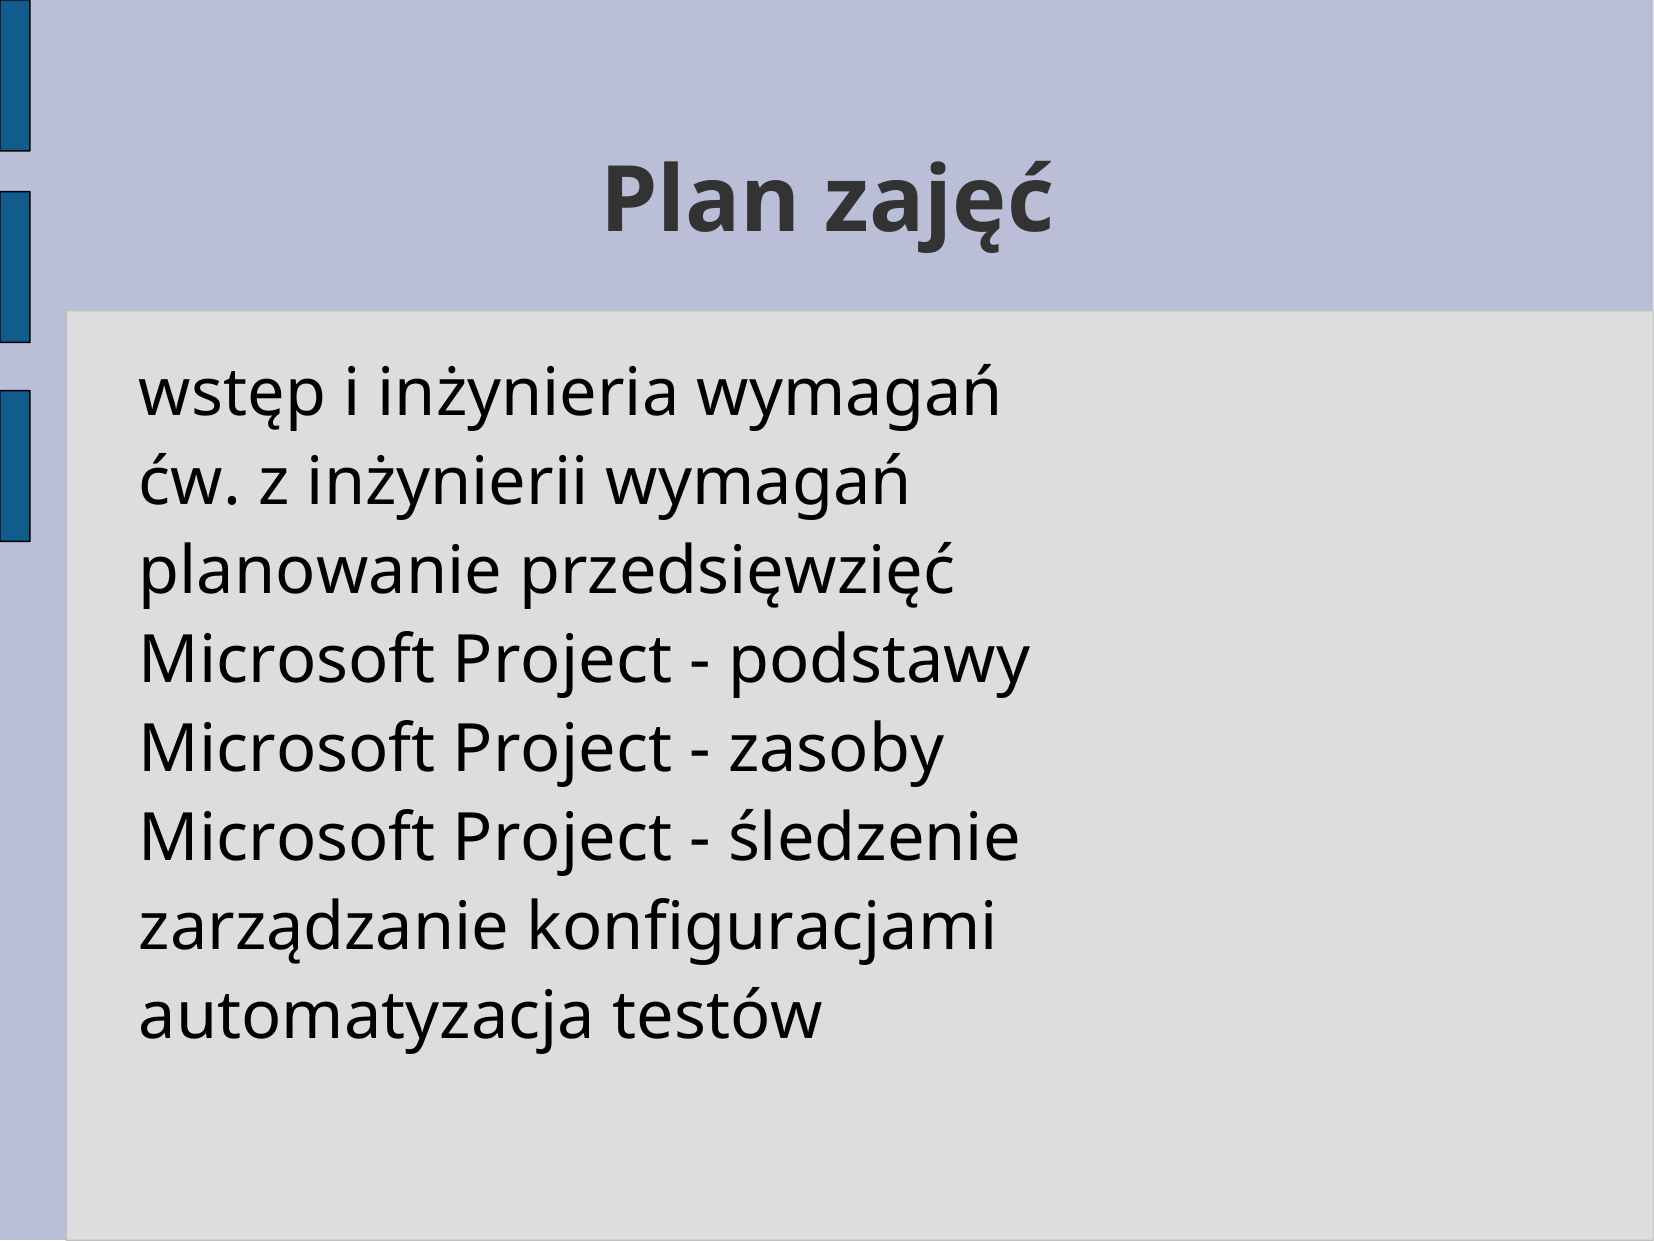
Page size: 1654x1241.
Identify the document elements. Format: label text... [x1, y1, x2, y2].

title Plan zajęć [121, 91, 1534, 299]
list wstęp i inżynieria wymagań ćw. z inżynierii wymagań planowanie przedsięwzięć Microsoft Project - podstawy Microsoft Project - zasoby Microsoft Project - śledzenie zarządzanie konfiguracjami automatyzacja testów [121, 344, 1534, 1126]
